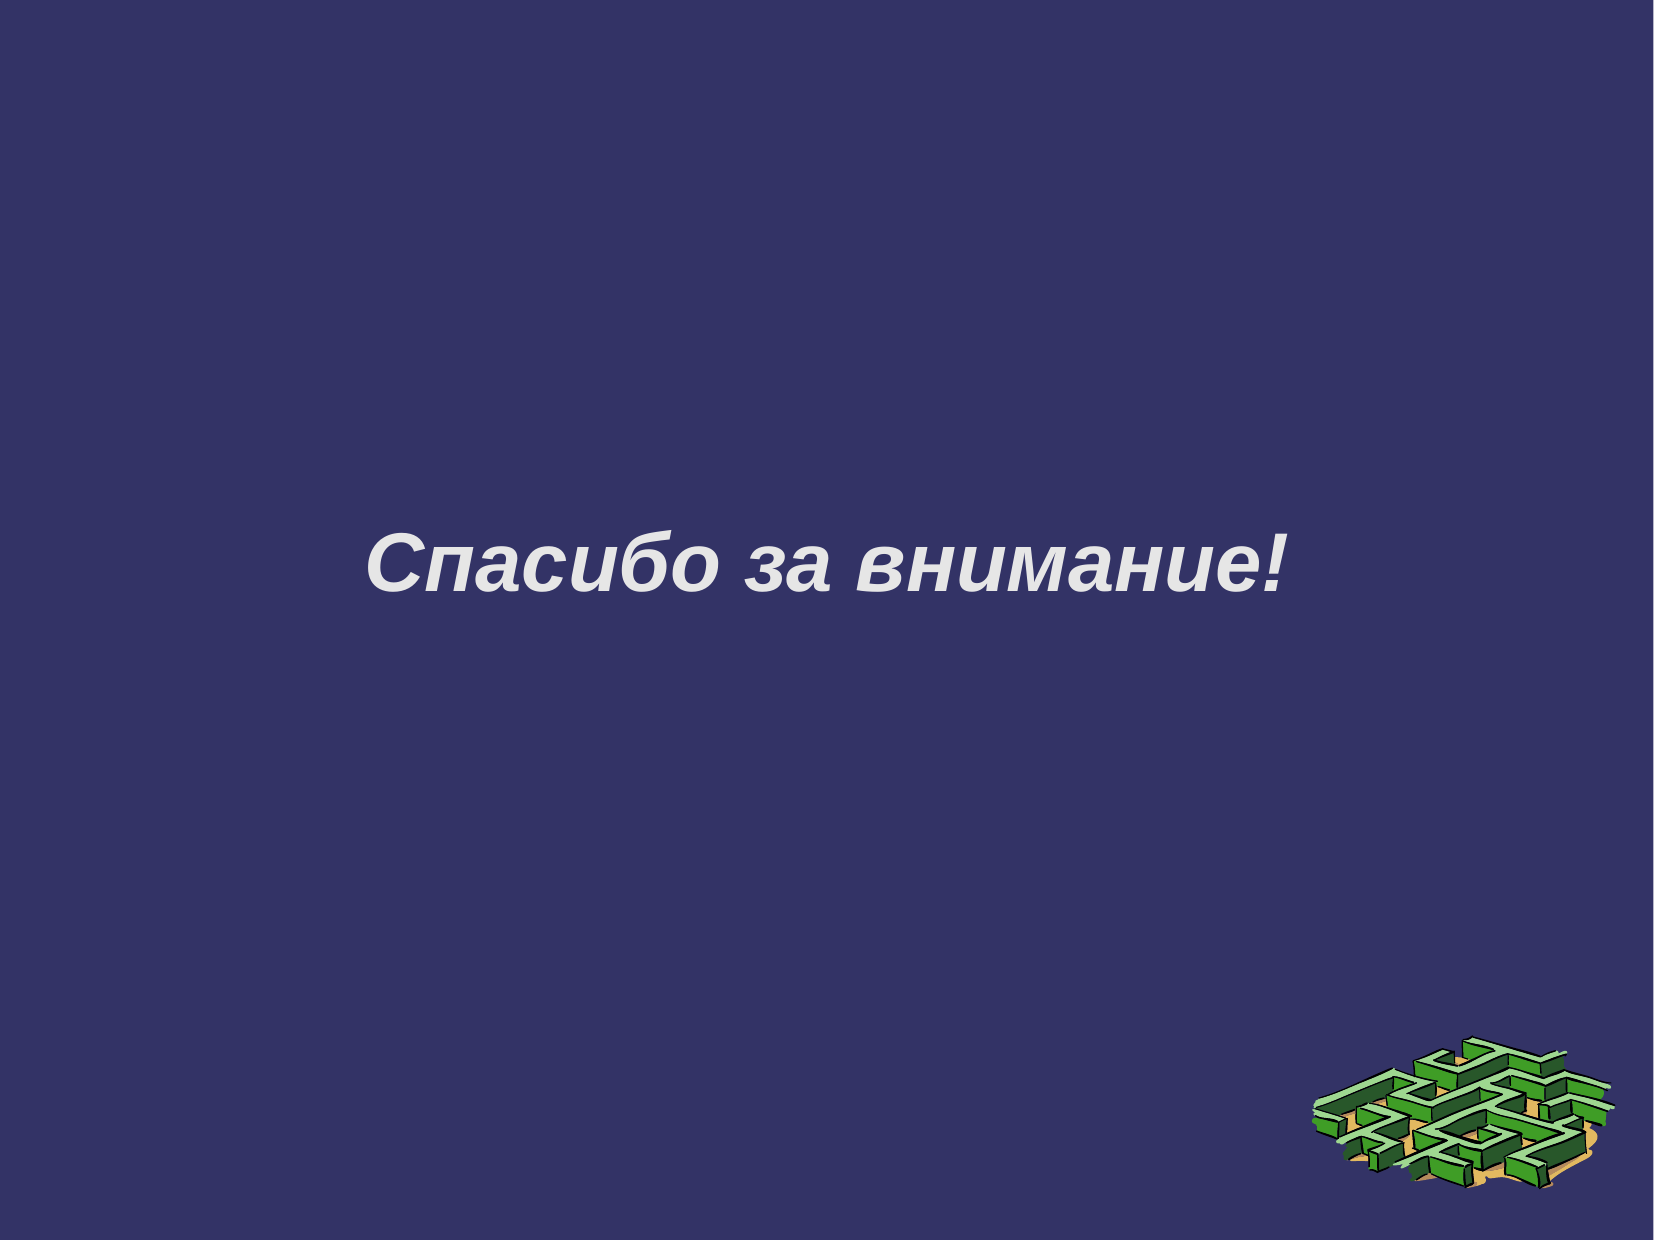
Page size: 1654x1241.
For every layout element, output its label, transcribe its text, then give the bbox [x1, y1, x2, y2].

title Спасибо за внимание! [121, 210, 1534, 916]
